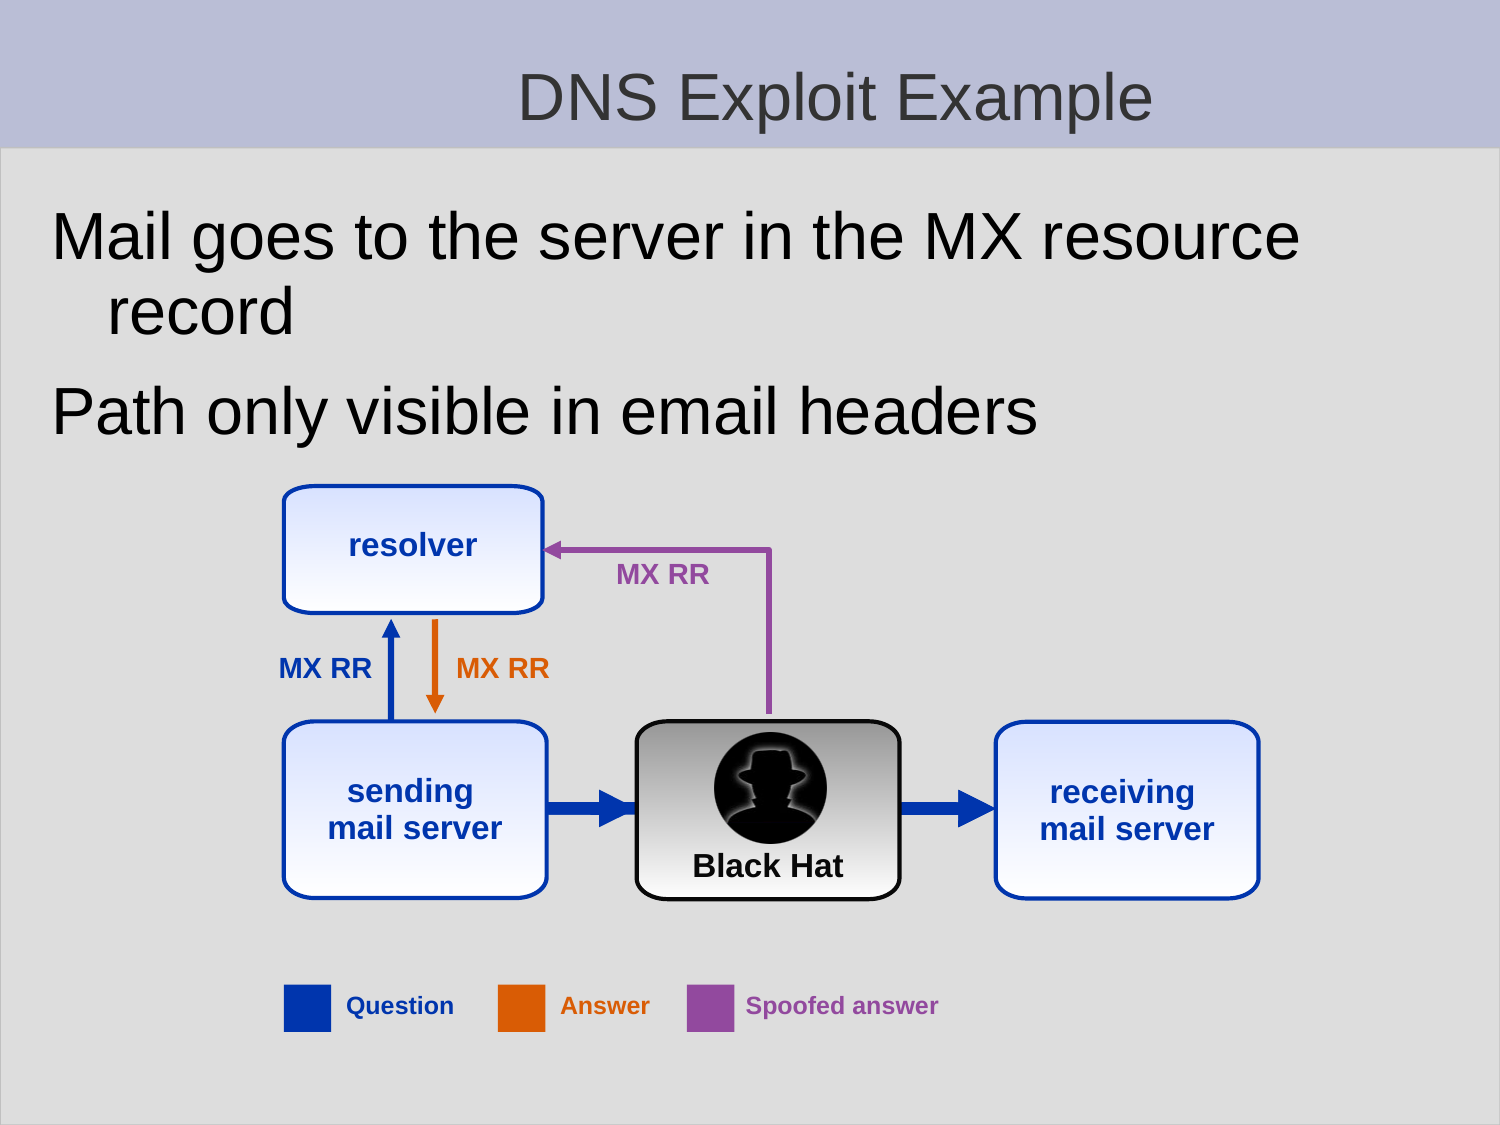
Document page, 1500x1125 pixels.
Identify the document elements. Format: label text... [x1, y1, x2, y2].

text_box receiving mail server [995, 721, 1259, 899]
text_box [686, 984, 735, 1032]
list Mail goes to the server in the MX resource record Path only visible in email headers [21, 191, 1480, 473]
text_box MX RR [239, 644, 387, 693]
text_box MX RR [573, 549, 753, 599]
text_box MX RR [441, 644, 621, 693]
text_box sending mail server [283, 721, 547, 899]
text_box Black Hat [636, 721, 900, 900]
picture [710, 729, 831, 847]
text_box Question [331, 984, 485, 1029]
text_box Answer [545, 984, 676, 1029]
text_box Spoofed answer [730, 984, 965, 1029]
text_box resolver [283, 486, 543, 614]
title DNS Exploit Example [196, 52, 1477, 157]
text_box [497, 984, 546, 1032]
text_box [283, 984, 332, 1032]
